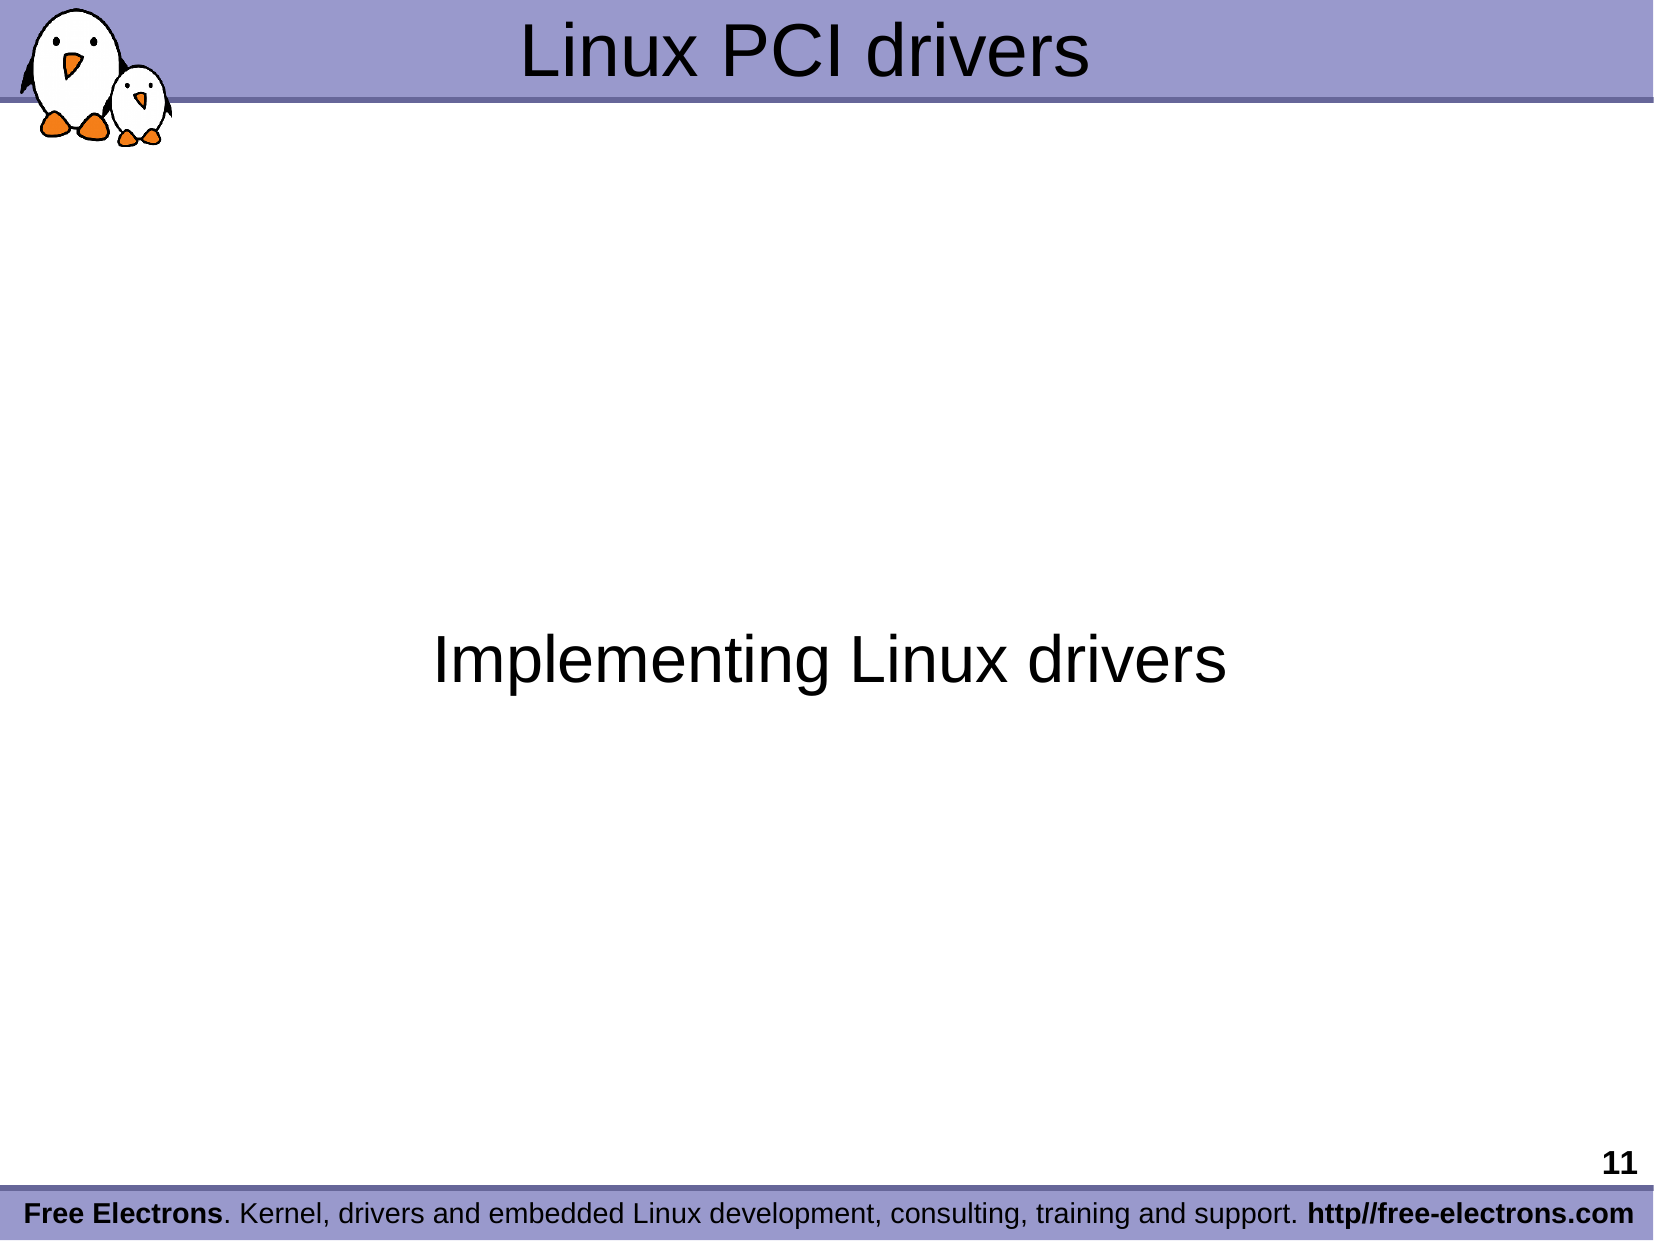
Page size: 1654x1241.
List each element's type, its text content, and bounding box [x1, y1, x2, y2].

subtitle Implementing Linux drivers [68, 201, 1592, 1118]
title Linux PCI drivers [60, 0, 1551, 101]
picture [20, 8, 172, 147]
